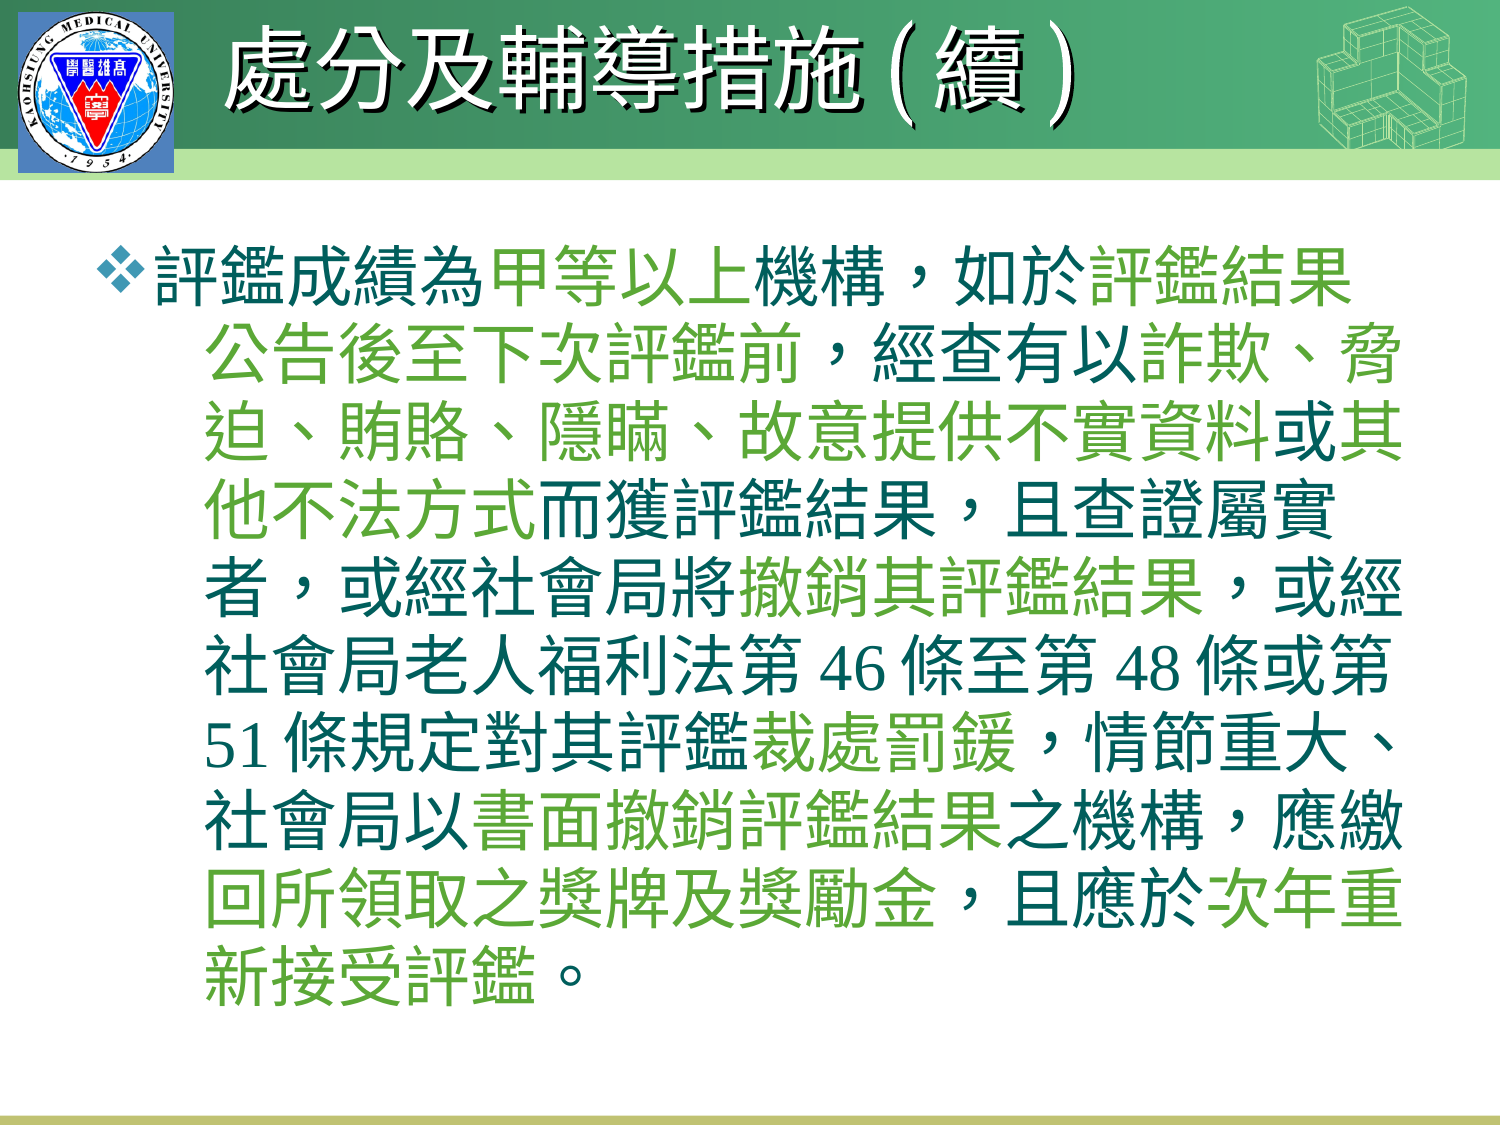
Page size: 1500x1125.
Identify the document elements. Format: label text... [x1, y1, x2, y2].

title 處分及輔導措施(續) [206, 2, 1152, 139]
list 評鑑成績為甲等以上機構，如於評鑑結果公告後至下次評鑑前，經查有以詐欺、脅迫、賄賂、隱瞞、故意提供不實資料或其他不法方式而獲評鑑結果，且查證屬實者，或經社會局將撤銷其評鑑結果，或經社會局老人福利法第46條至第48條或第51條規定對其評鑑裁處罰鍰，情節重大、社會局以書面撤銷評鑑結果之機構，應繳回所領取之獎牌及獎勵金，且應於次年重新接受評鑑。 [76, 231, 1436, 1094]
picture [17, 11, 174, 173]
